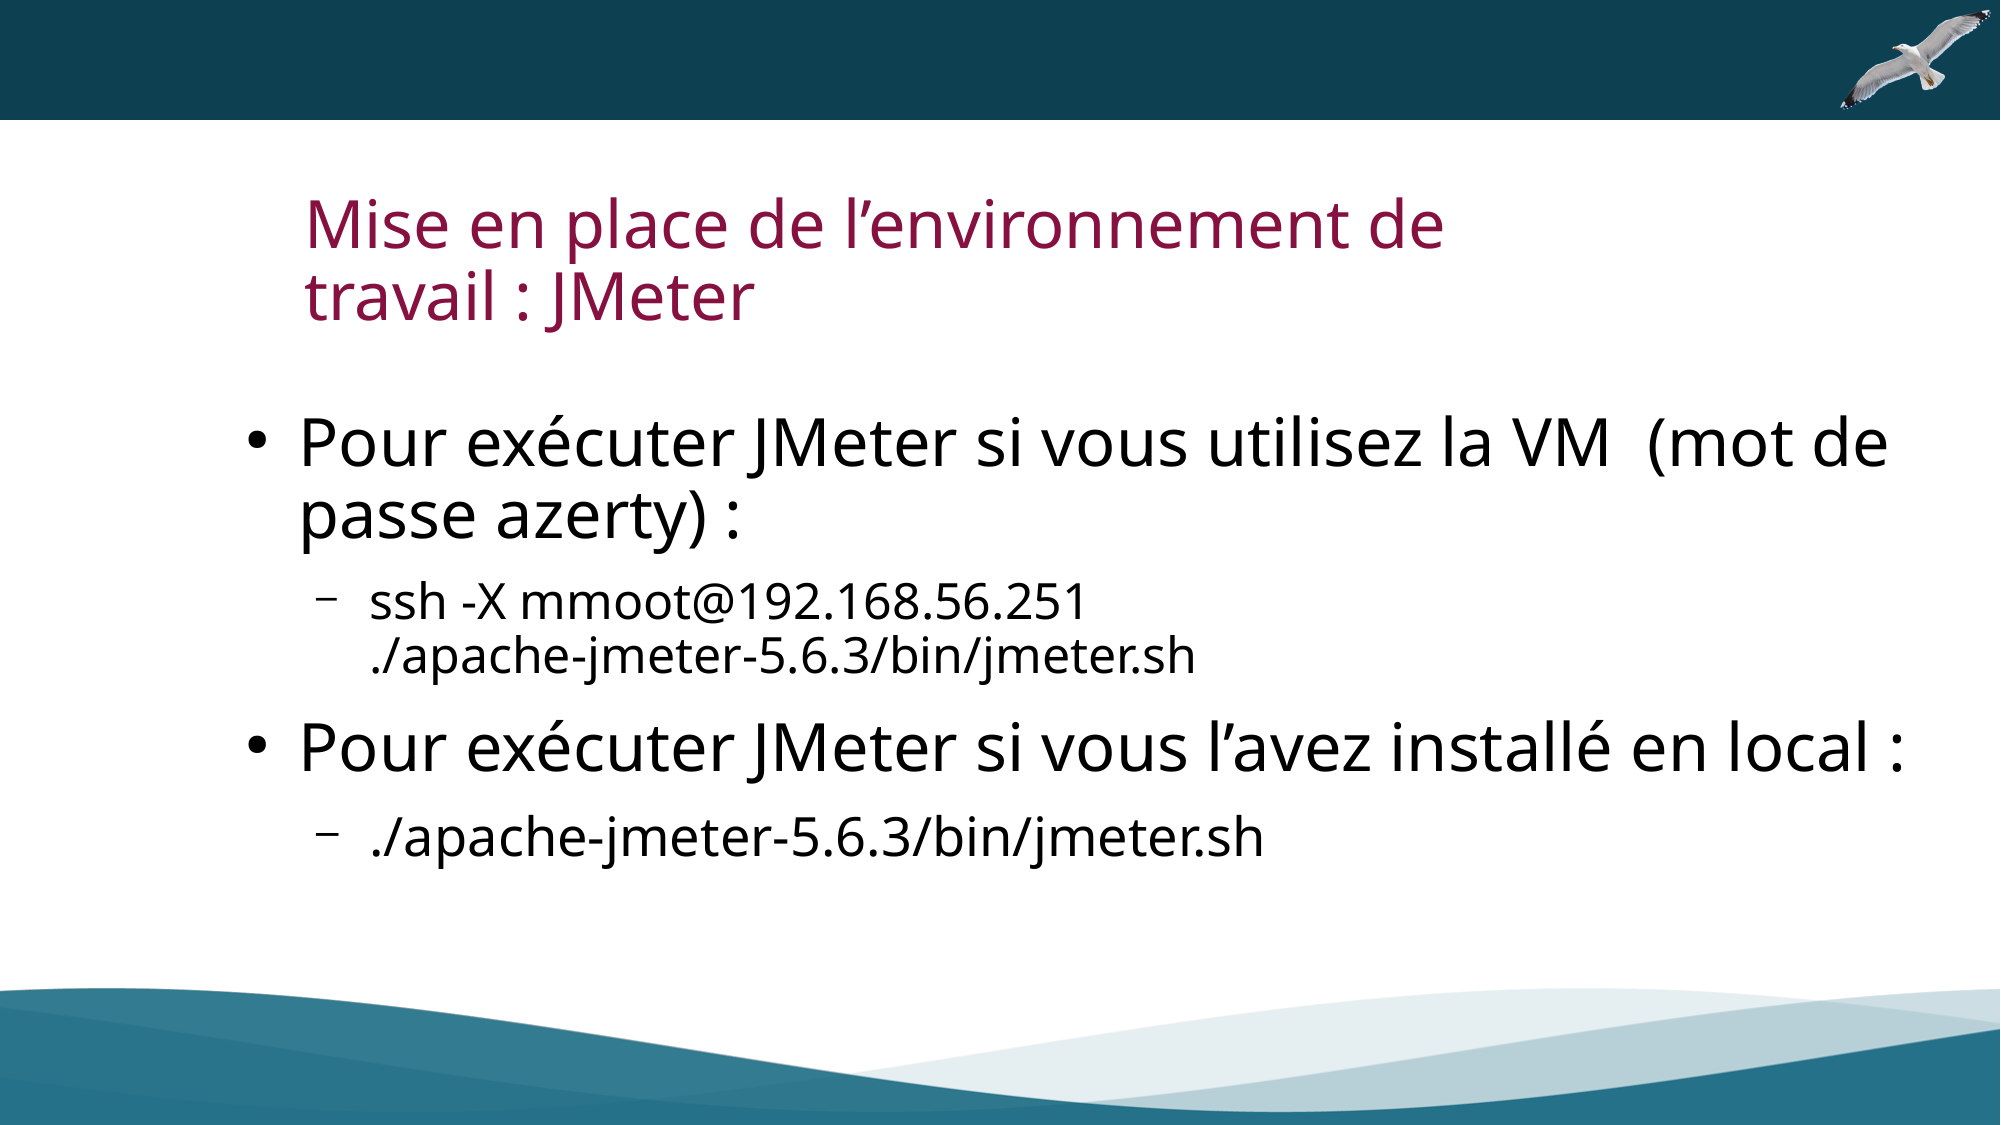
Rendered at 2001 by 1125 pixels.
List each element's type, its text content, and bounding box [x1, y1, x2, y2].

list Mise en place de l’environnement de travail : JMeter [218, 183, 1689, 314]
list Pour exécuter JMeter si vous utilisez la VM (mot de passe azerty) : ssh -X mmoot@192.168.56.251 ./apache-jmeter-5.6.3/bin/jmeter.sh Pour exécuter JMeter si vous l’avez installé en local : ./apache-jmeter-5.6.3/bin/jmeter.sh [212, 401, 1926, 957]
picture [0, 974, 2000, 1125]
picture [1820, 0, 2000, 120]
